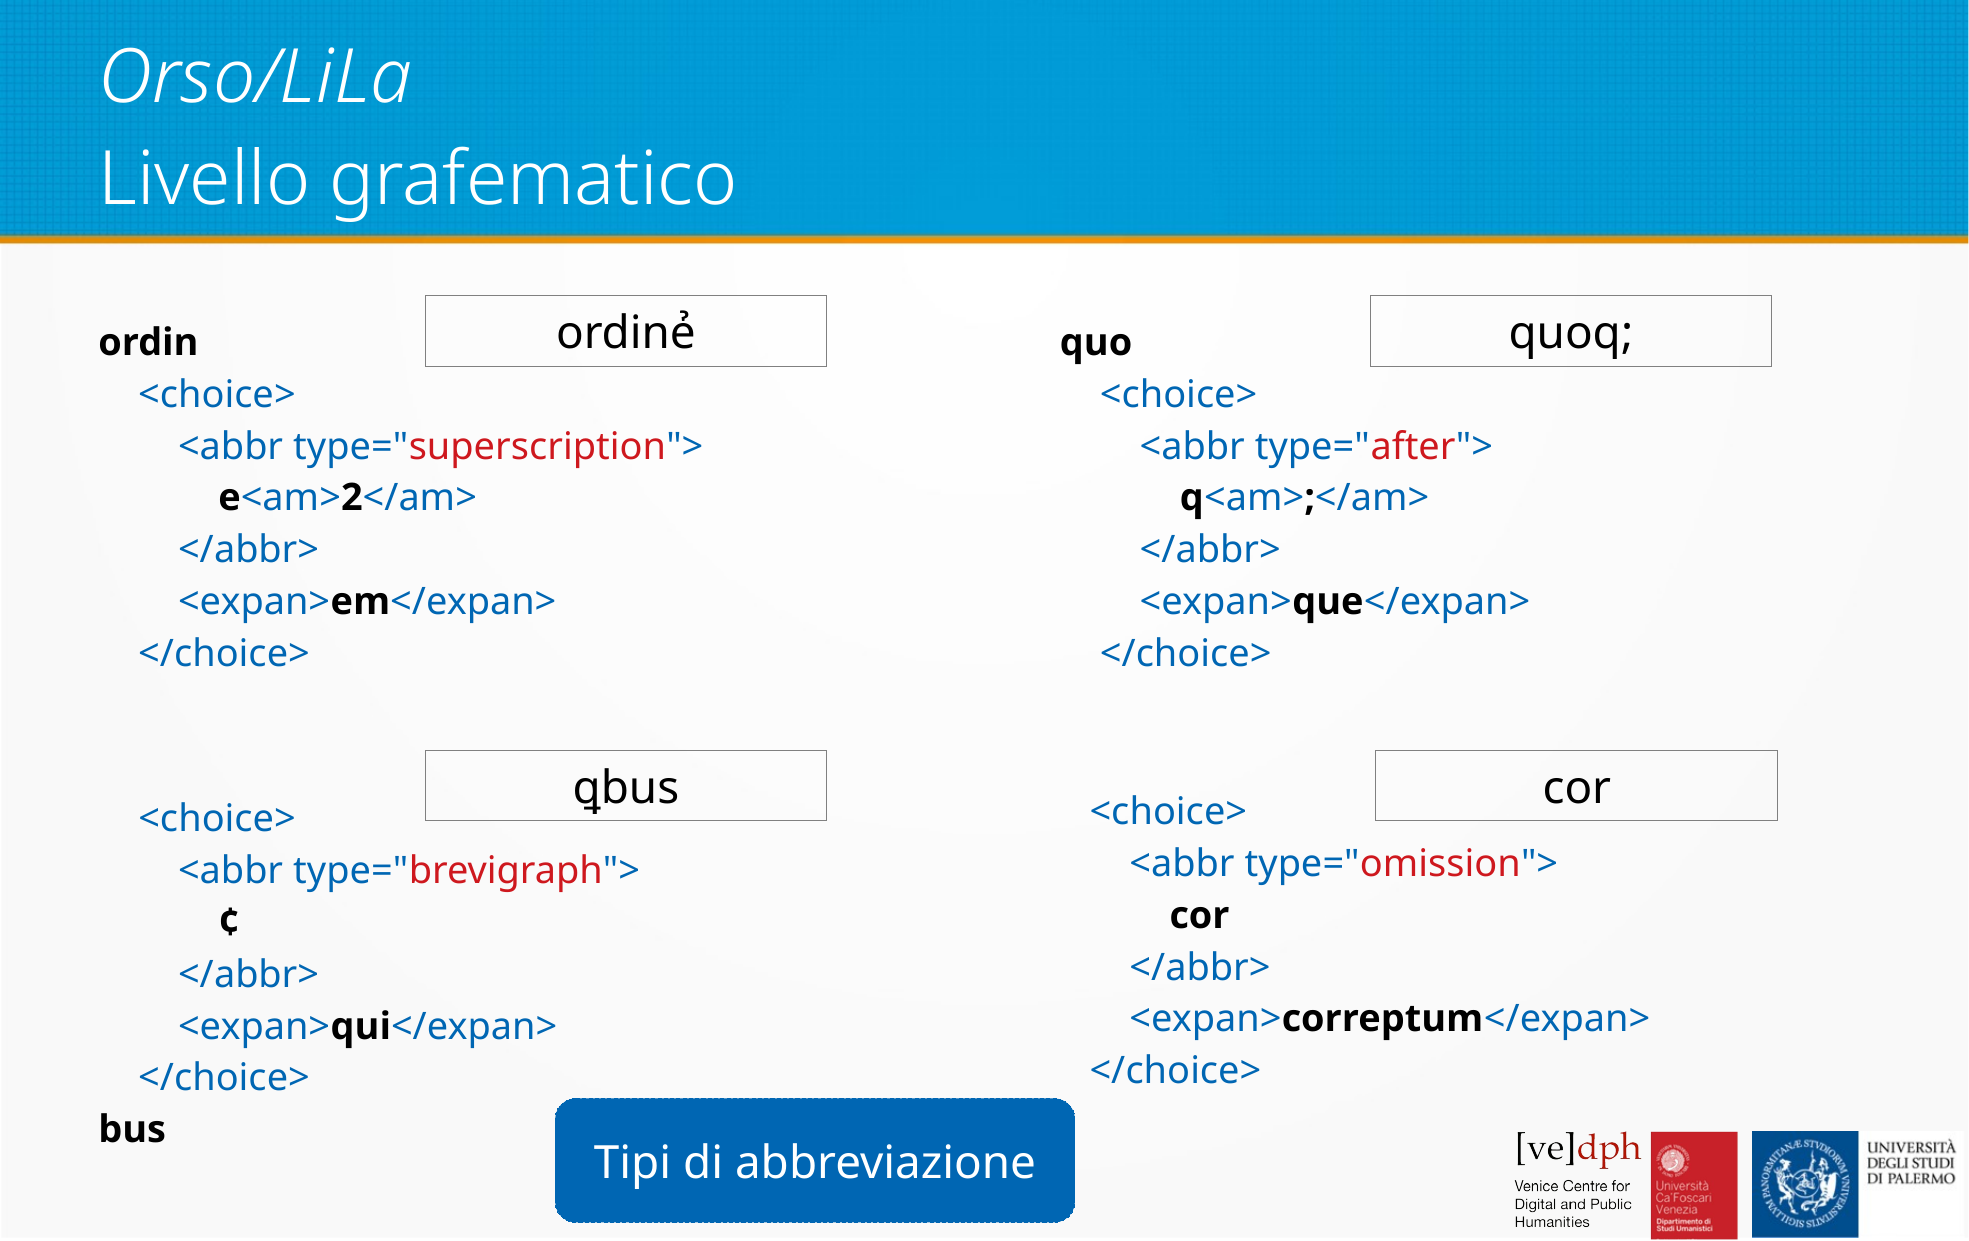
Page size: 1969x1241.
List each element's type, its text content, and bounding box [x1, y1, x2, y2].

text_box cor [1375, 750, 1778, 821]
text_box ꝗbus [425, 750, 827, 821]
list ordin <choice> <abbr type="superscription"> e<am>2</am> </abbr> <expan>em</expan> </choice> [98, 315, 958, 680]
title Orso/LiLa Livello grafematico [98, 19, 1870, 227]
picture [0, 233, 1969, 1241]
text_box quoq; [1370, 295, 1772, 367]
list <choice> <abbr type="brevigraph"> ¢ </abbr> <expan>qui</expan> </choice> bus [98, 791, 958, 1157]
text_box ordinẻ [425, 295, 827, 367]
list quo <choice> <abbr type="after"> q<am>;</am> </abbr> <expan>que</expan> </choice> [1060, 315, 1920, 680]
list <choice> <abbr type="omission"> cor </abbr> <expan>correptum</expan> </choice> [1089, 732, 1950, 1098]
text_box Tipi di abbreviazione [555, 1098, 1075, 1223]
